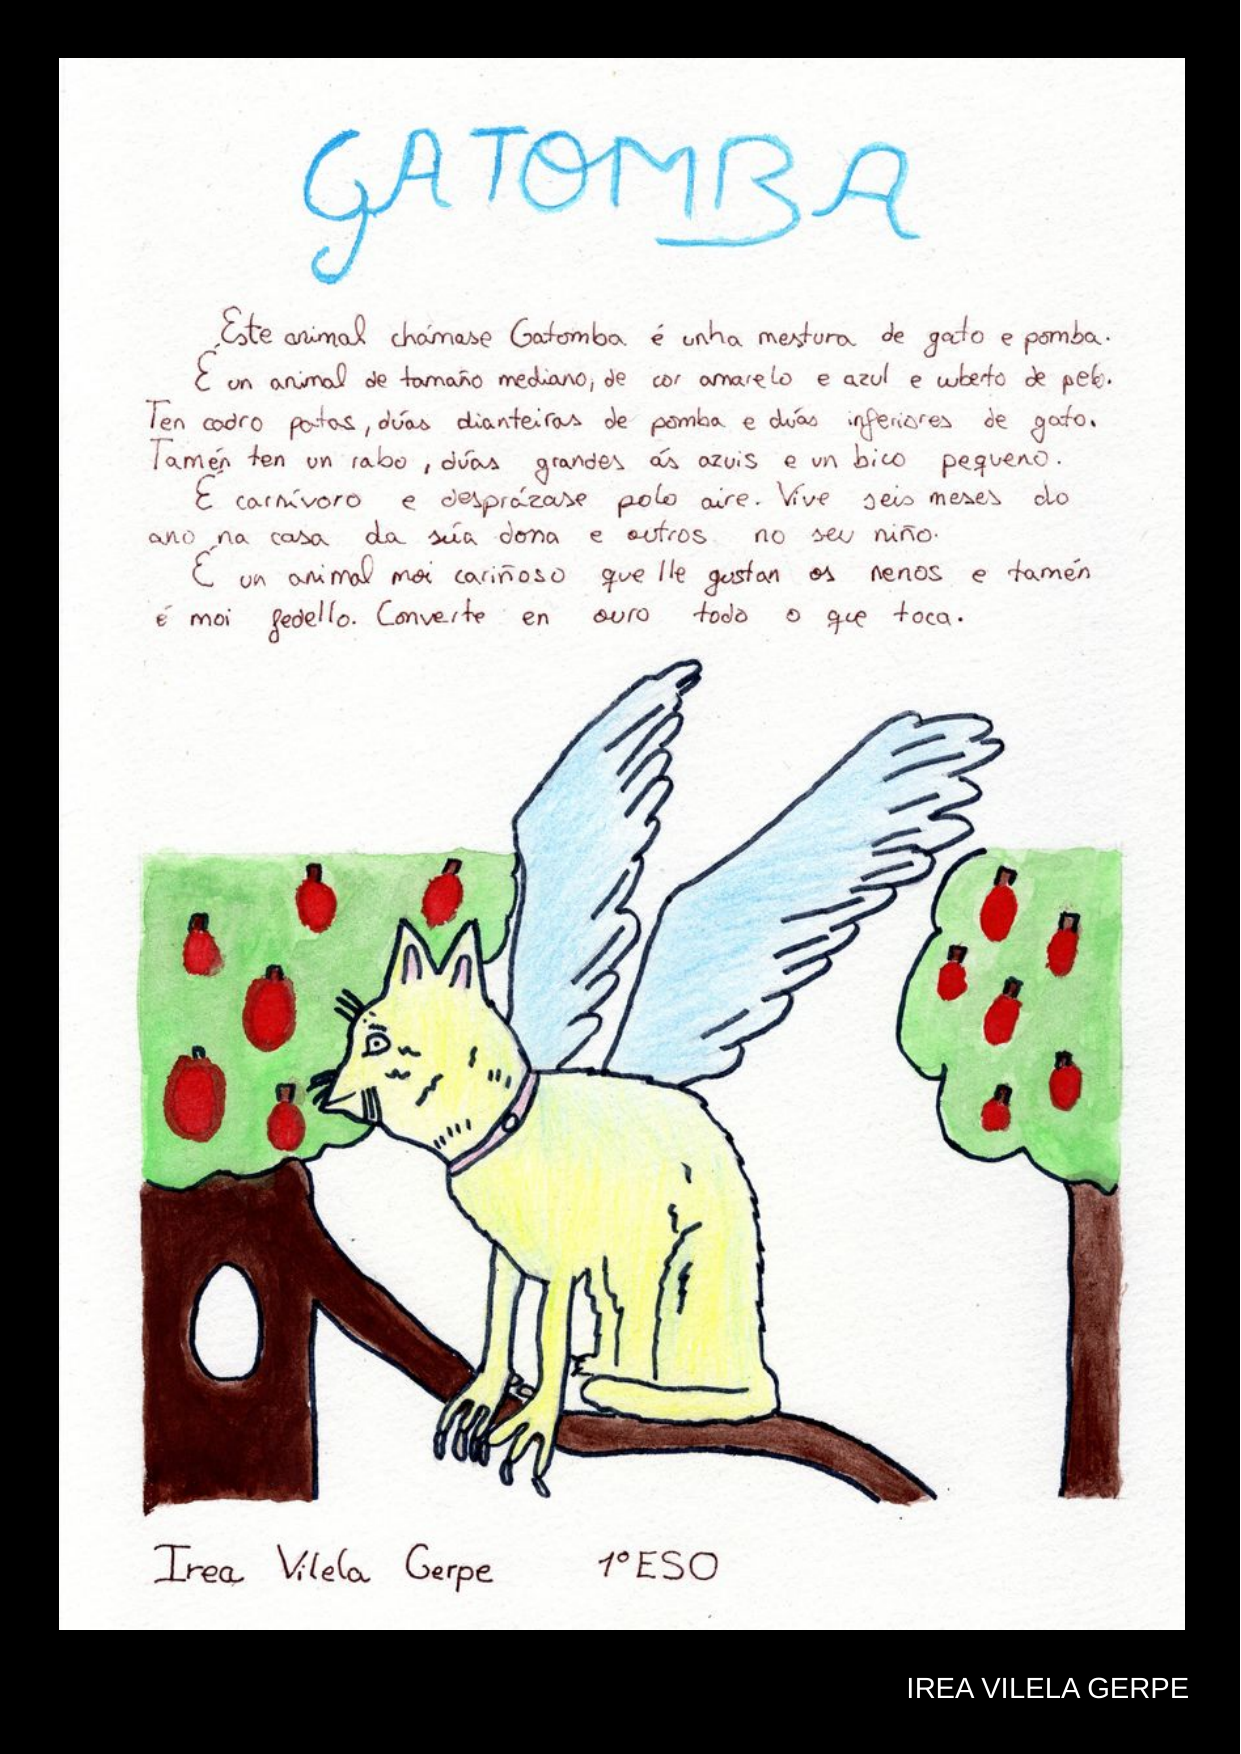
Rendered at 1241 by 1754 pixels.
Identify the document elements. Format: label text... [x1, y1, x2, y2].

picture [59, 58, 1185, 1630]
text_box IREA VILELA GERPE [891, 1665, 1211, 1713]
